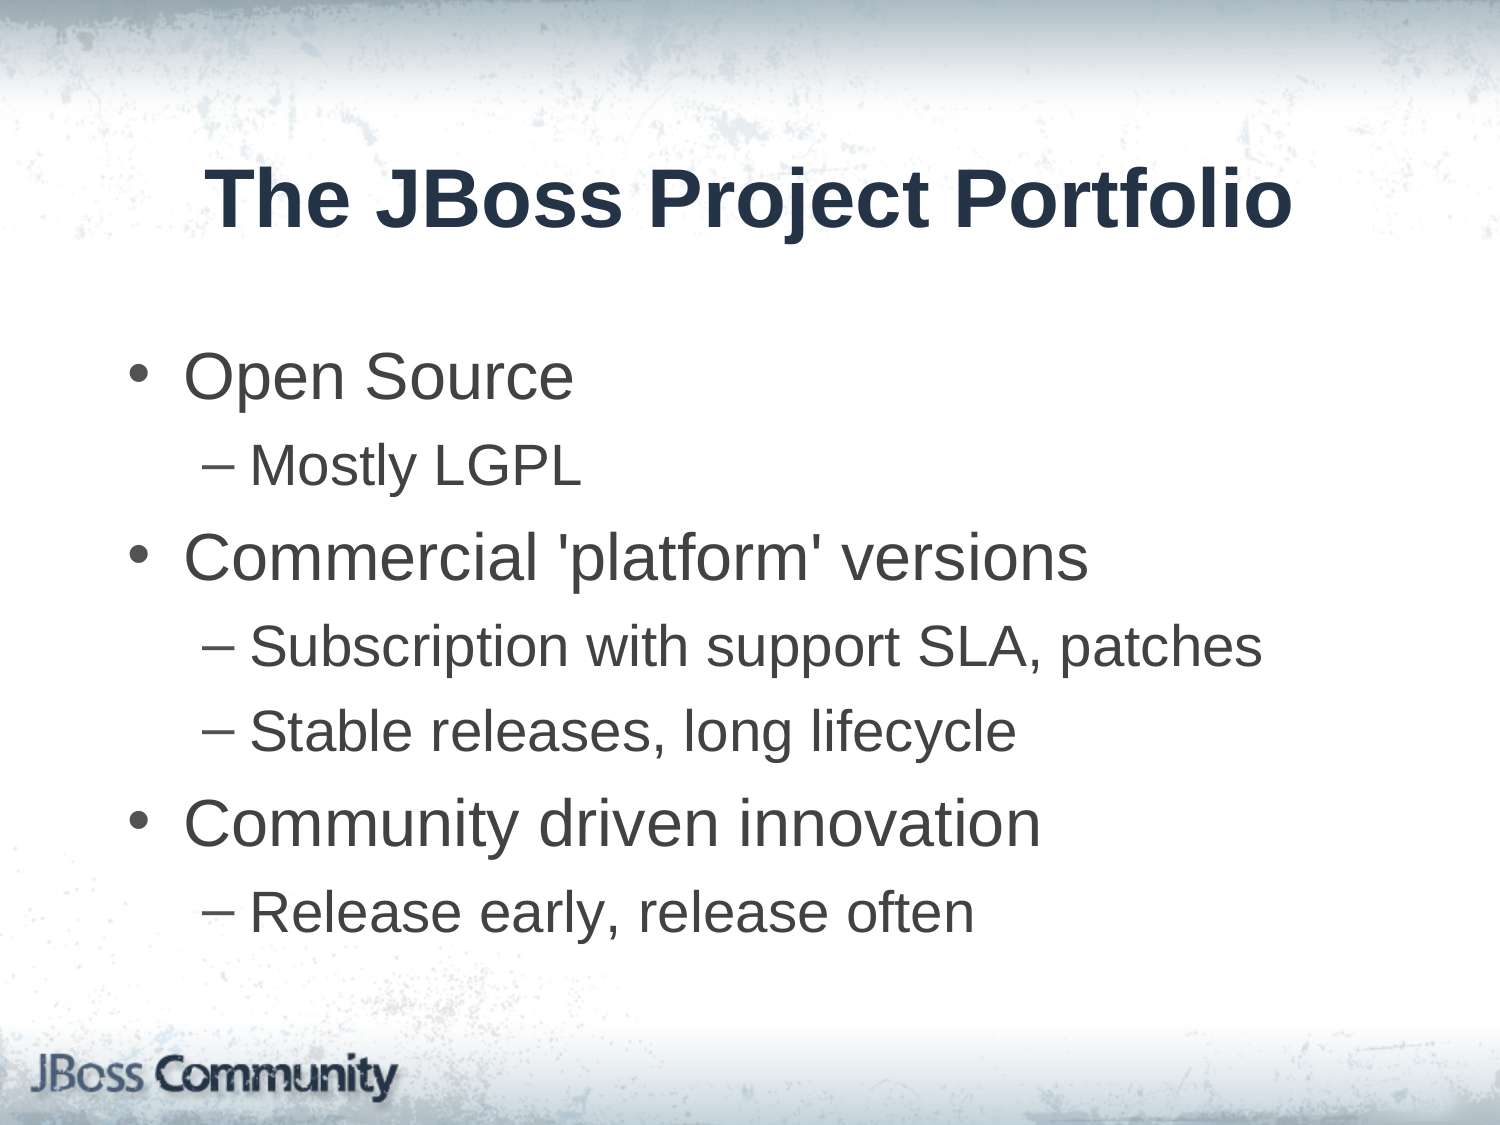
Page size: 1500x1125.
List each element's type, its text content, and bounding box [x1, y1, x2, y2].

title The JBoss Project Portfolio [112, 68, 1388, 320]
list Open Source Mostly LGPL Commercial 'platform' versions Subscription with support SLA, patches Stable releases, long lifecycle Community driven innovation Release early, release often [112, 324, 1388, 1001]
picture [0, 0, 1500, 1125]
